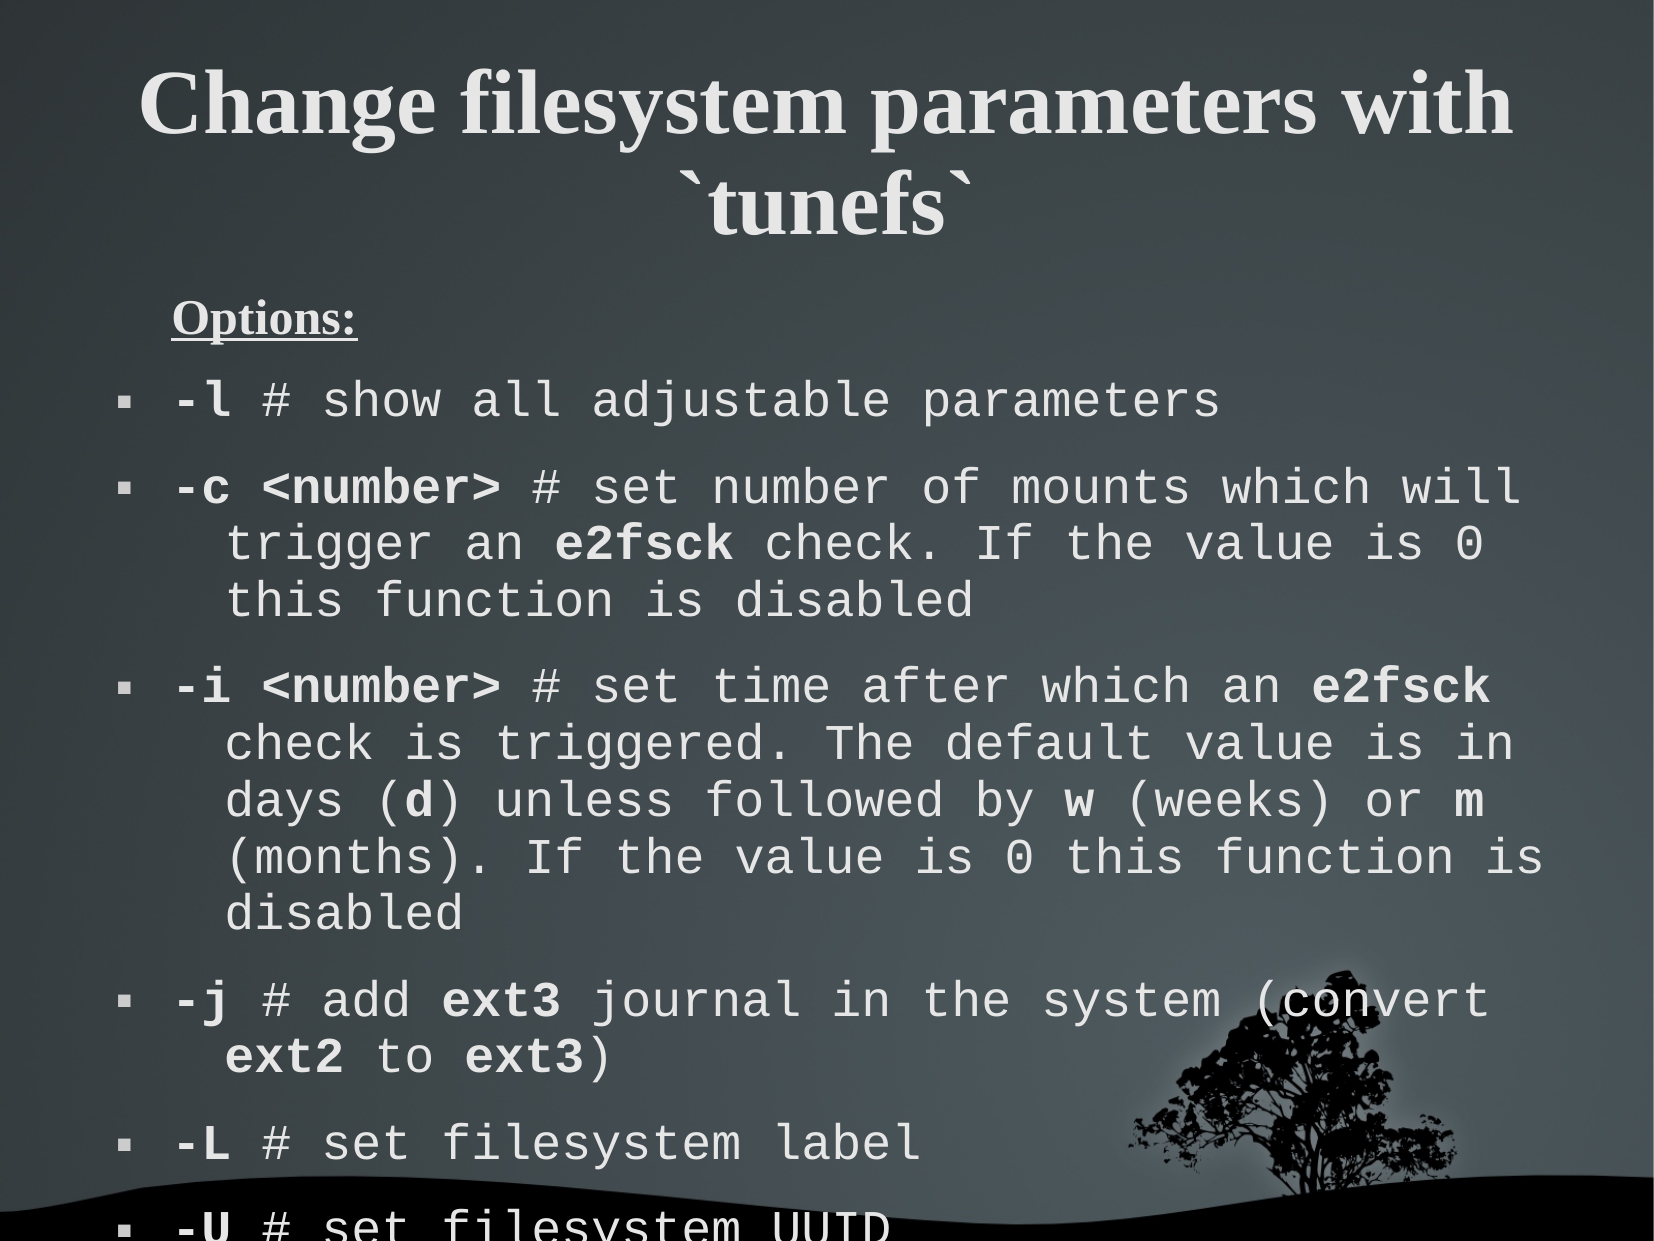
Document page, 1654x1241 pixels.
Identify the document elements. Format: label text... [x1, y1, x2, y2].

picture [539, 1221, 553, 1229]
picture [870, 1216, 884, 1241]
picture [689, 1221, 703, 1229]
title Change filesystem parameters with `tunefs` [82, 33, 1571, 273]
picture [359, 1221, 373, 1229]
picture [728, 1221, 734, 1241]
list Options: -l # show all adjustable parameters -c <number> # set number of mounts which will trigger an e2fsck check. If the value is 0 this function is disabled -i <number> # set time after which an e2fsck check is triggered. The default value is in days (d) unless followed by w (weeks) or m (months). If the value is 0 this function is disabled -j # add ext3 journal in the system (convert ext2 to ext3) -L # set filesystem label -U # set filesystem UUID -m 10 # set 10% of the filesystem space as reserved for toot. The default value is 5% [82, 290, 1571, 1176]
picture [271, 1225, 281, 1232]
picture [269, 1235, 279, 1241]
picture [718, 1222, 724, 1241]
picture [0, 0, 1654, 1241]
